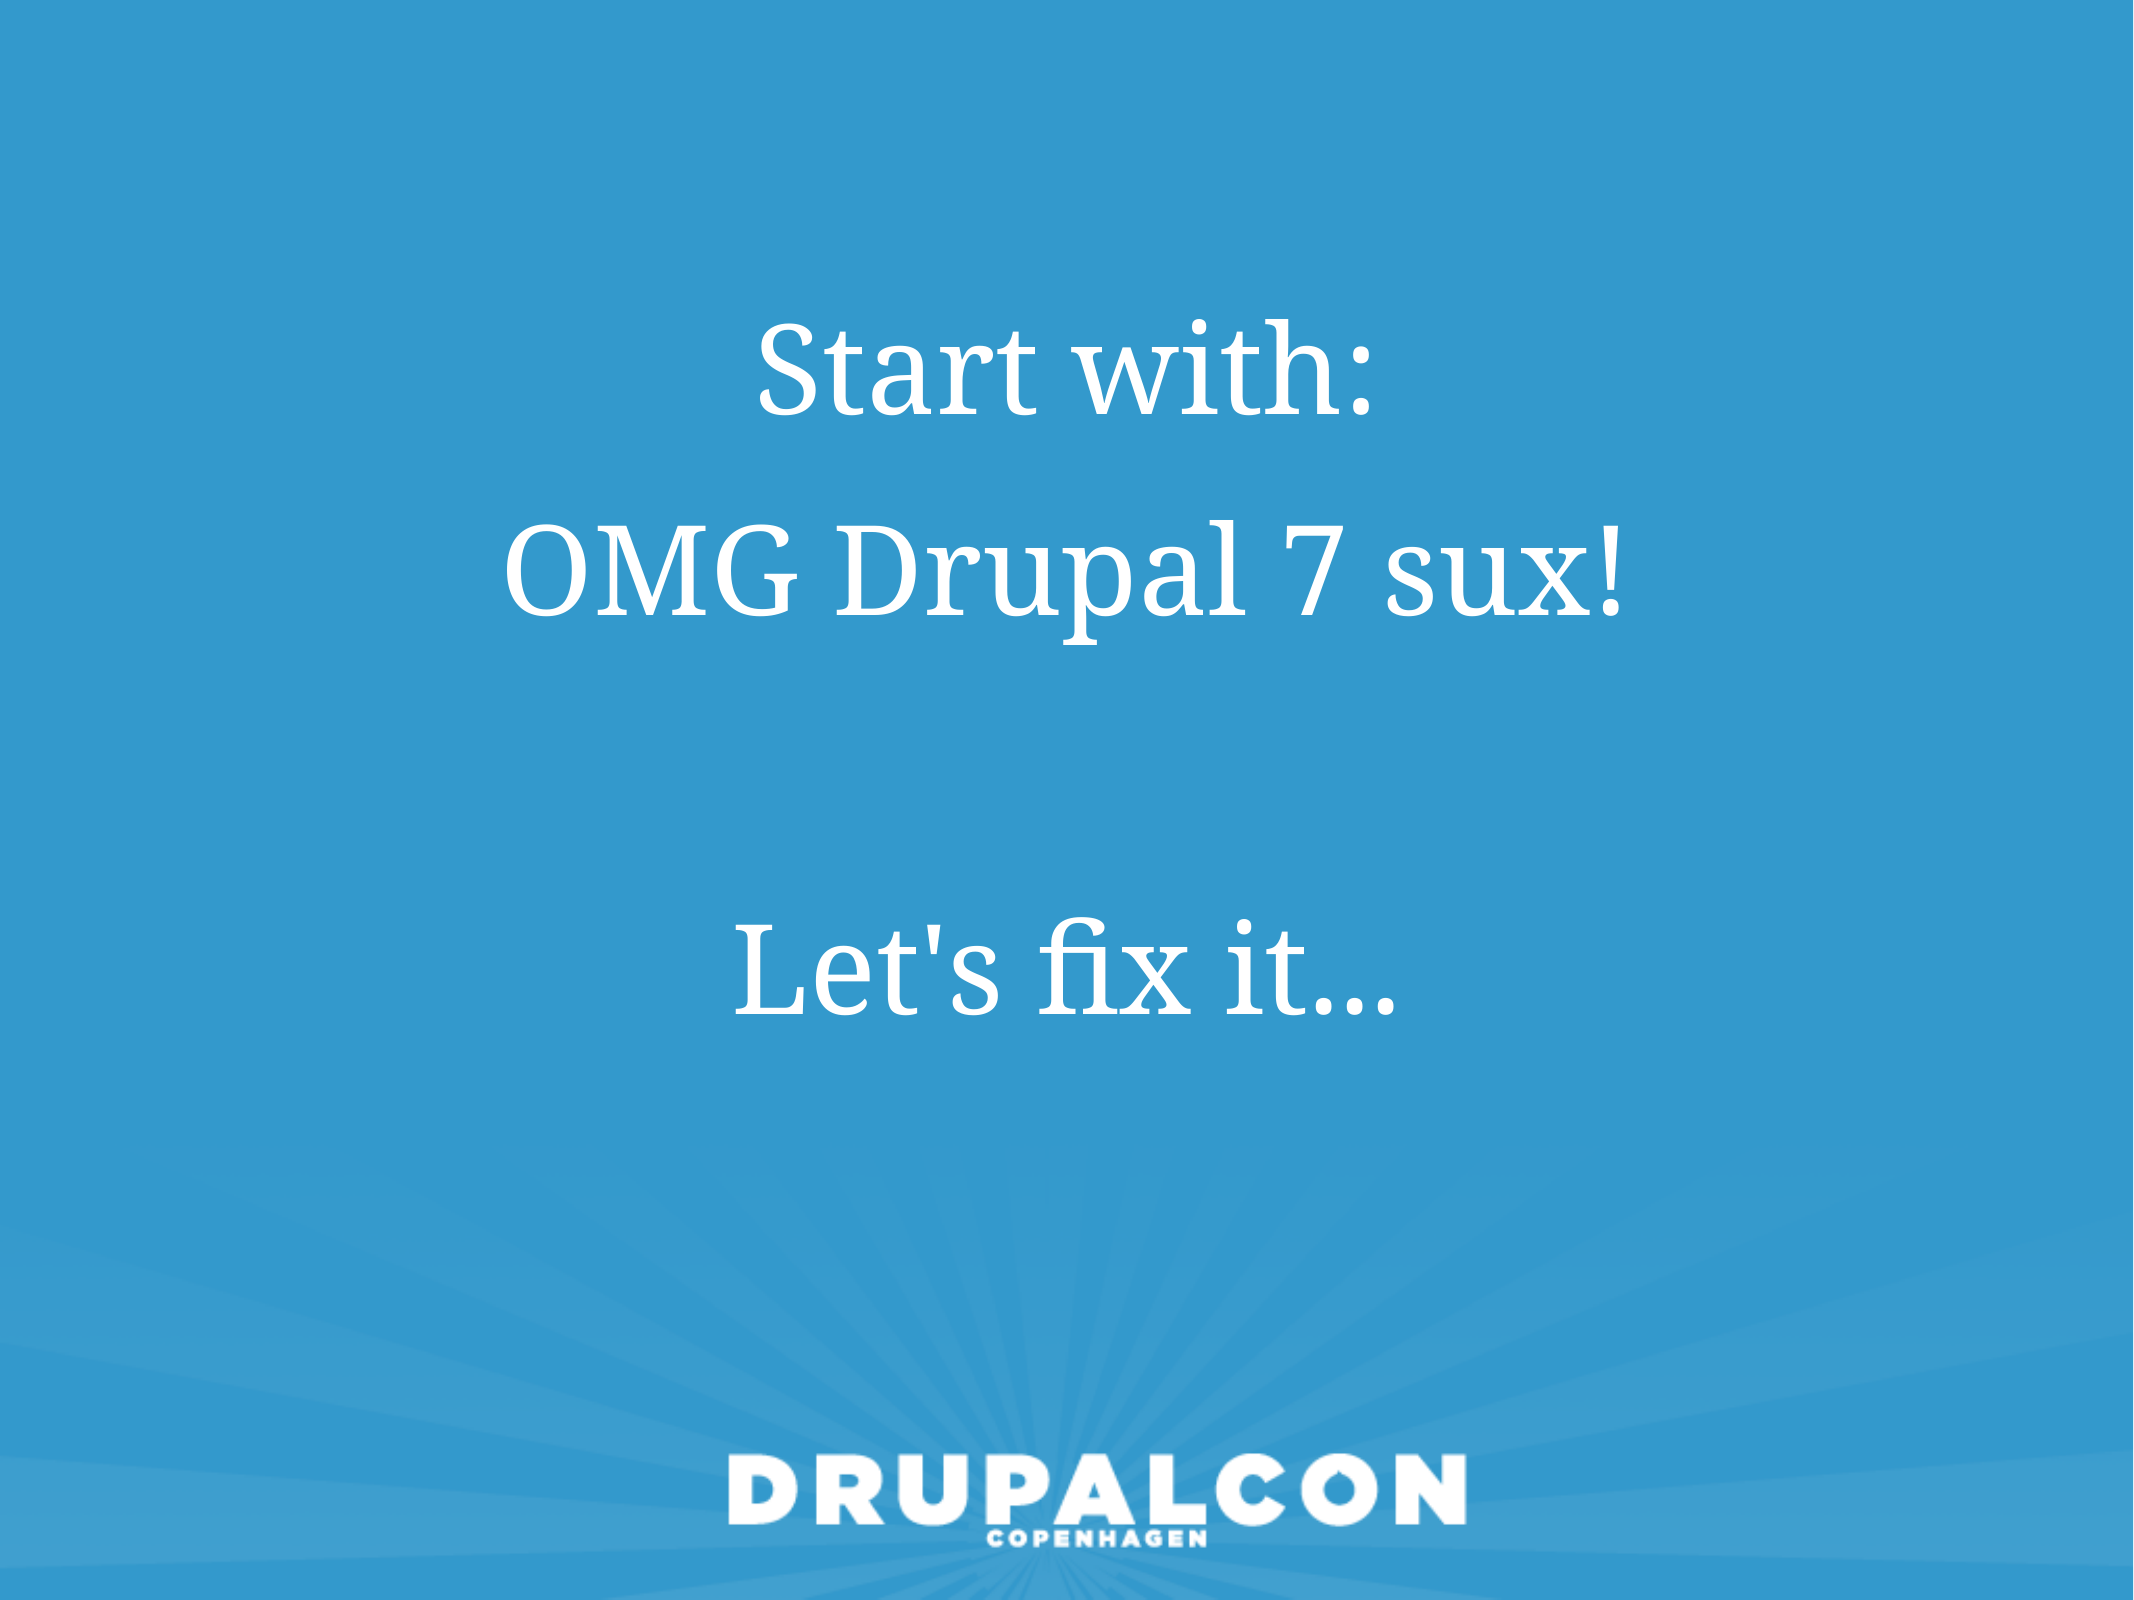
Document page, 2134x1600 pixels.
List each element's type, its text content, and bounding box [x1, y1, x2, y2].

subtitle Start with: OMG Drupal 7 sux! Let's fix it... [208, 30, 1925, 1300]
picture [0, 0, 2134, 1600]
